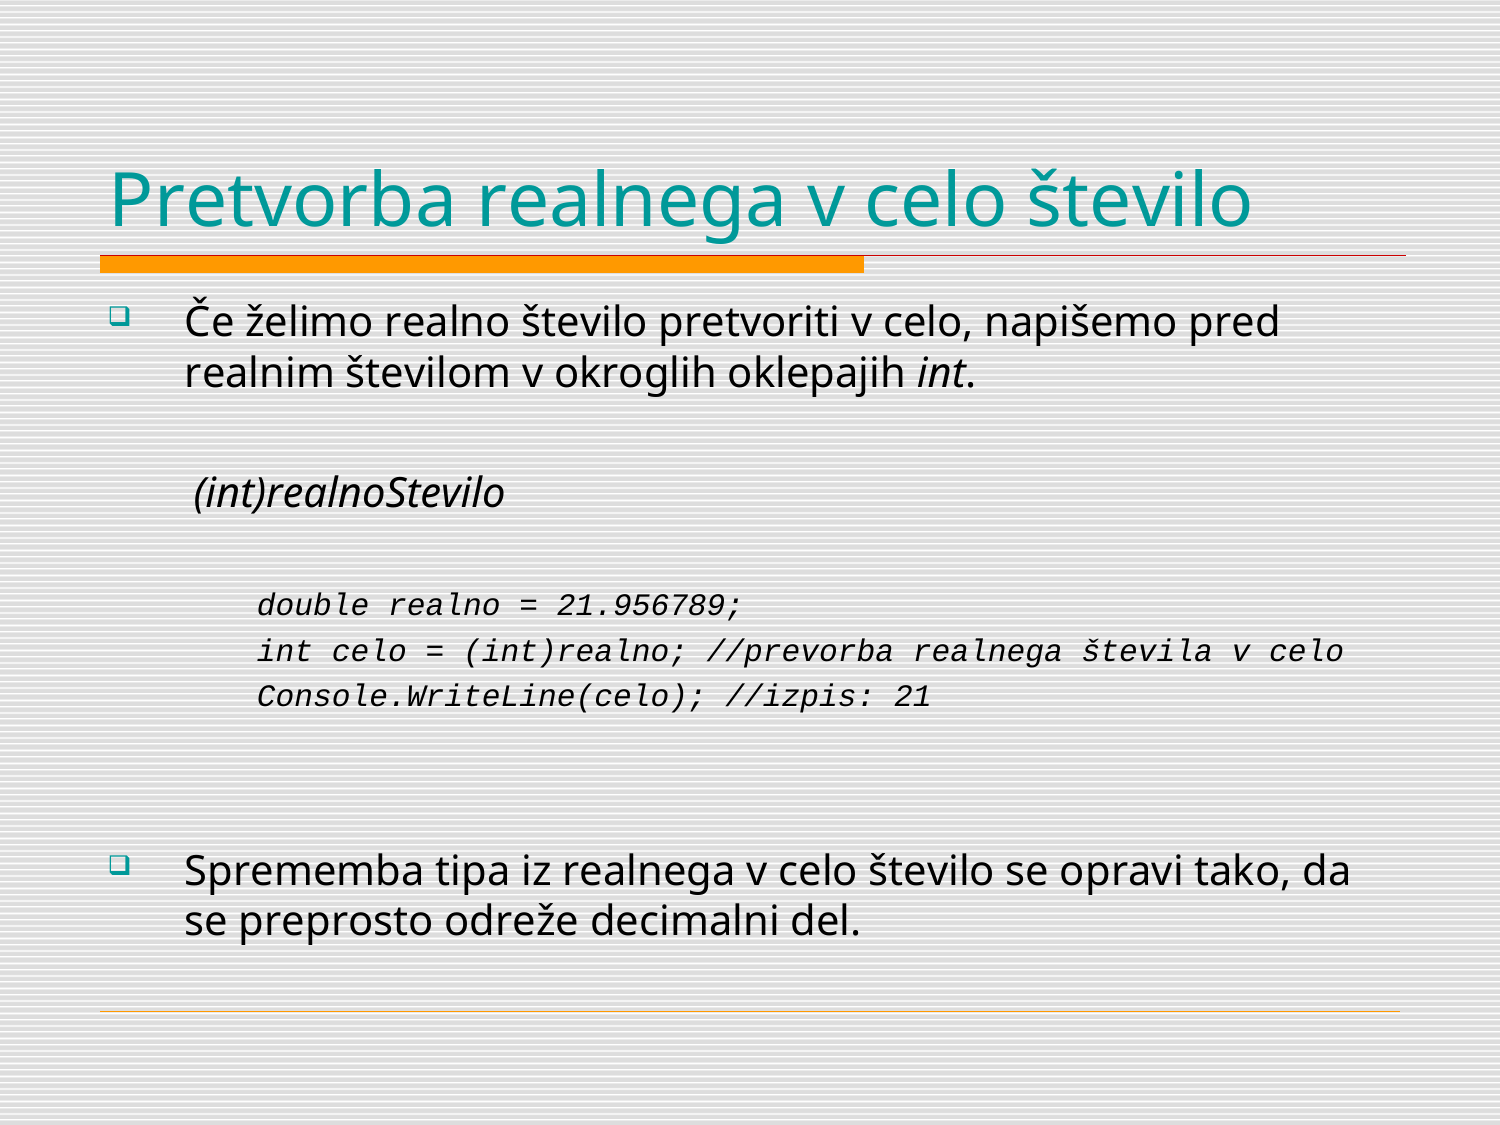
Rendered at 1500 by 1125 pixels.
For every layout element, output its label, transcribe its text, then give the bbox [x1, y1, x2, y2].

list Če želimo realno število pretvoriti v celo, napišemo pred realnim številom v okroglih oklepajih int. (int)realnoStevilo double realno = 21.956789; int celo = (int)realno; //prevorba realnega števila v celo Console.WriteLine(celo); //izpis: 21 Sprememba tipa iz realnega v celo število se opravi tako, da se preprosto odreže decimalni del. [92, 287, 1406, 988]
title Pretvorba realnega v celo število [94, 49, 1407, 250]
picture [0, 0, 1500, 1125]
